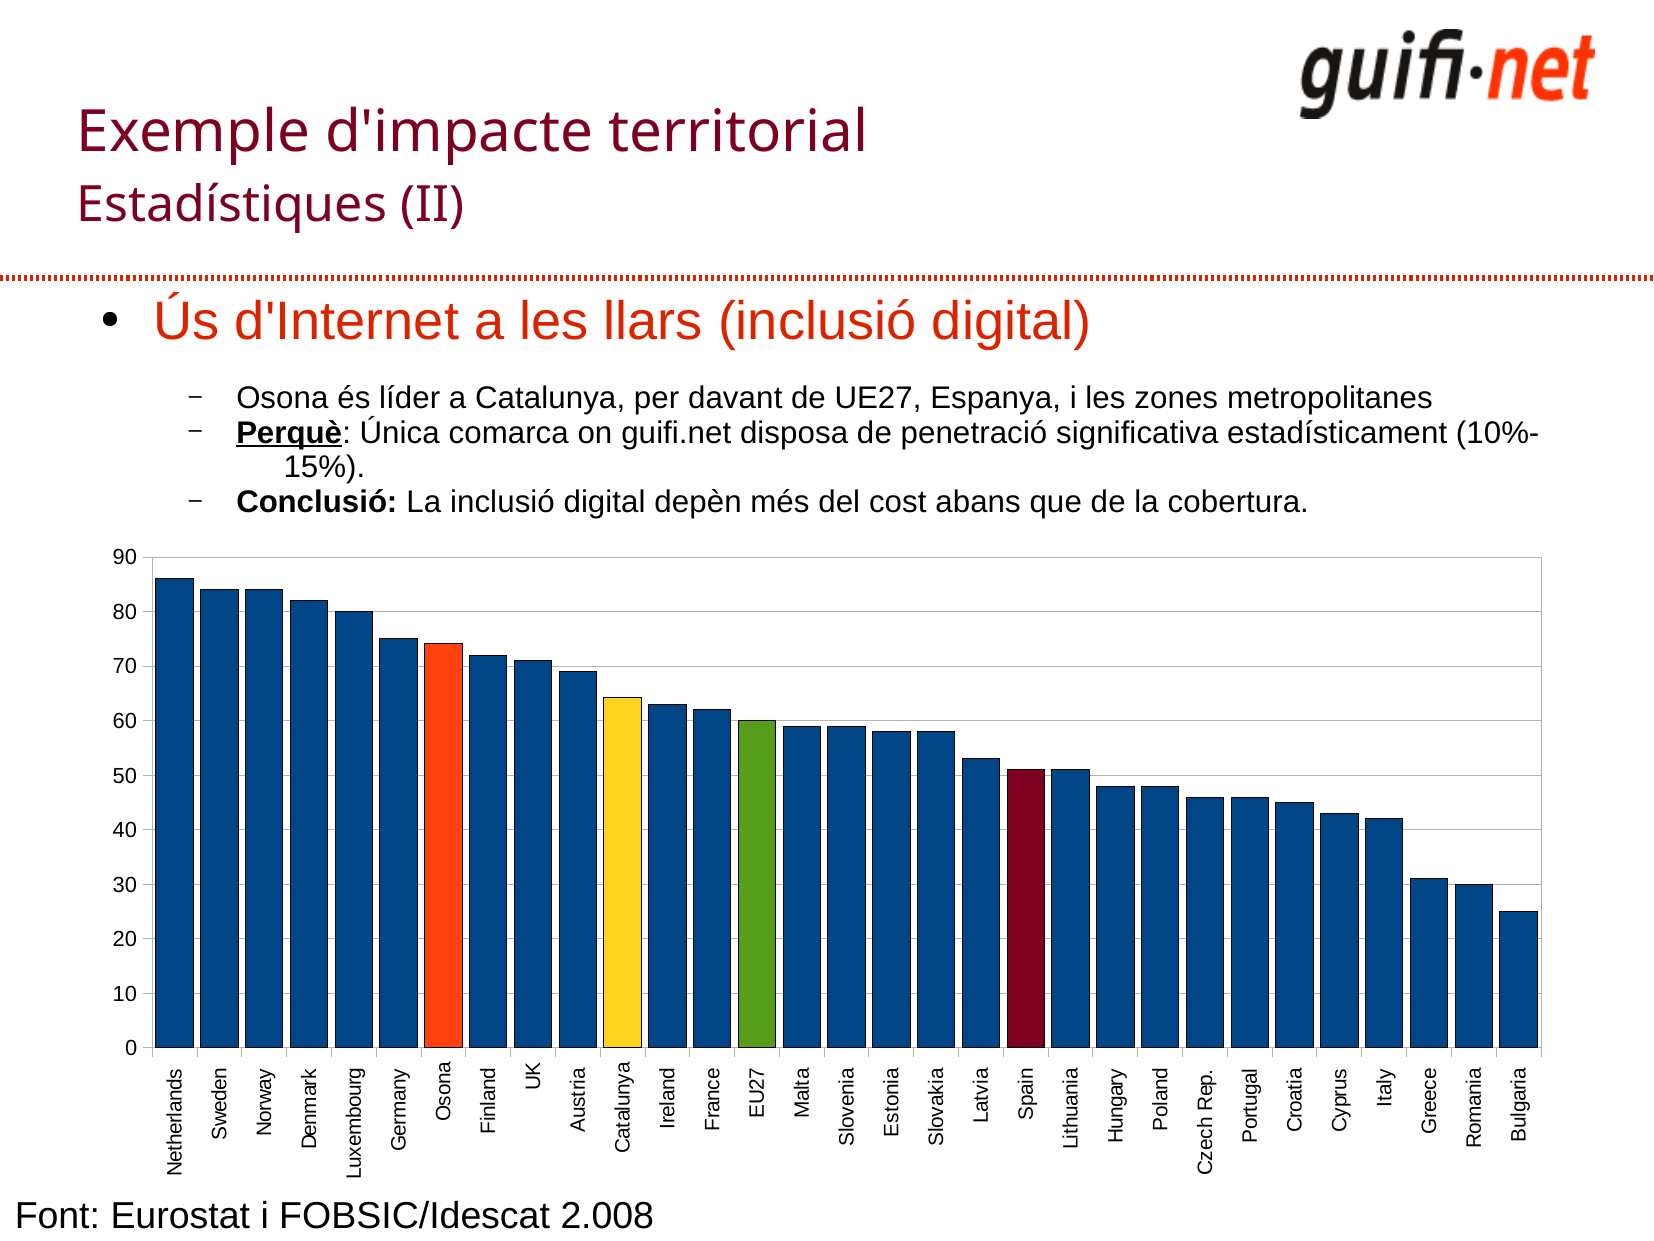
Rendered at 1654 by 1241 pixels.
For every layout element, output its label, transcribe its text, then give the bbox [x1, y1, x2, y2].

title Exemple d'impacte territorial Estadístiques (II) [76, 59, 1093, 267]
chart [82, 681, 1571, 1193]
list Ús d'Internet a les llars (inclusió digital) Osona és líder a Catalunya, per davant de UE27, Espanya, i les zones metropolitanes Perquè: Única comarca on guifi.net disposa de penetració significativa estadísticament (10%-15%). Conclusió: La inclusió digital depèn més del cost abans que de la cobertura. [82, 290, 1571, 681]
text_box Font: Eurostat i FOBSIC/Idescat 2.008 [0, 1187, 670, 1241]
picture [1299, 29, 1595, 119]
